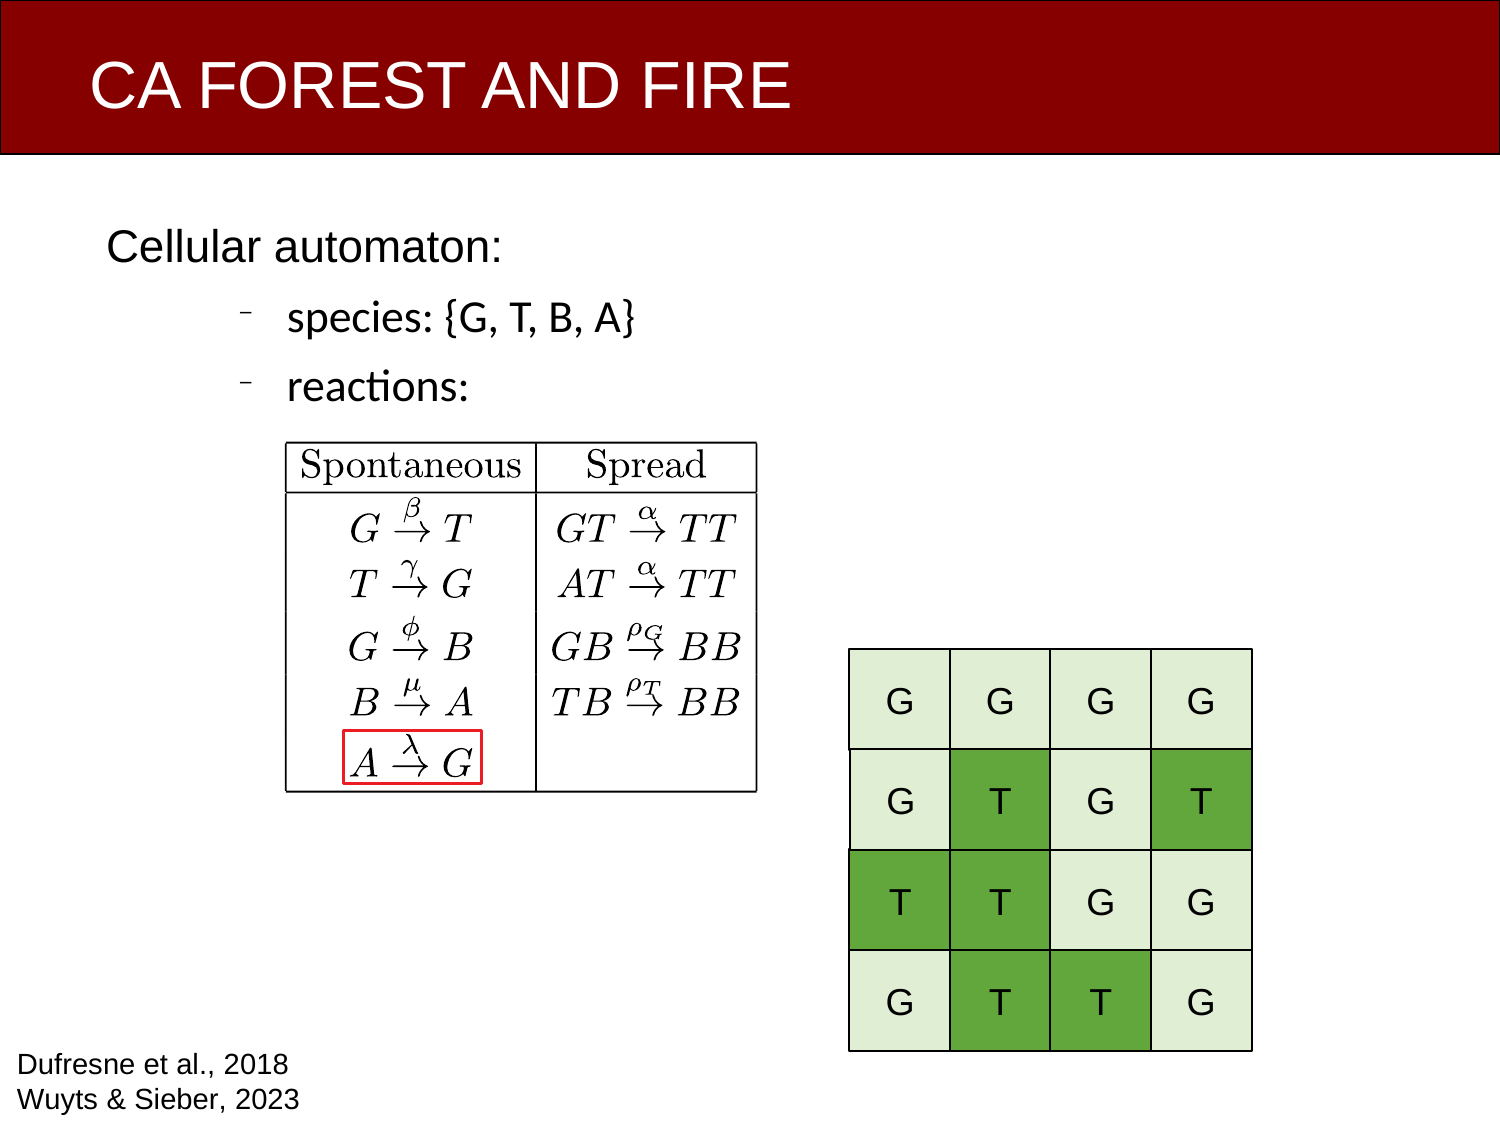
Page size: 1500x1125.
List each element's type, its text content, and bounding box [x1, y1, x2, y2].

title CA FOREST AND FIRE [74, 3, 1425, 160]
text_box G [849, 952, 949, 1052]
text_box T [1050, 952, 1150, 1052]
text_box G [1150, 952, 1252, 1052]
text_box T [949, 952, 1050, 1052]
text_box Dufresne et al., 2018 Wuyts & Sieber, 2023 [2, 1038, 442, 1125]
text_box [0, 0, 1500, 154]
list Cellular automaton: species: {G, T, B, A} reactions: [75, 209, 1425, 952]
